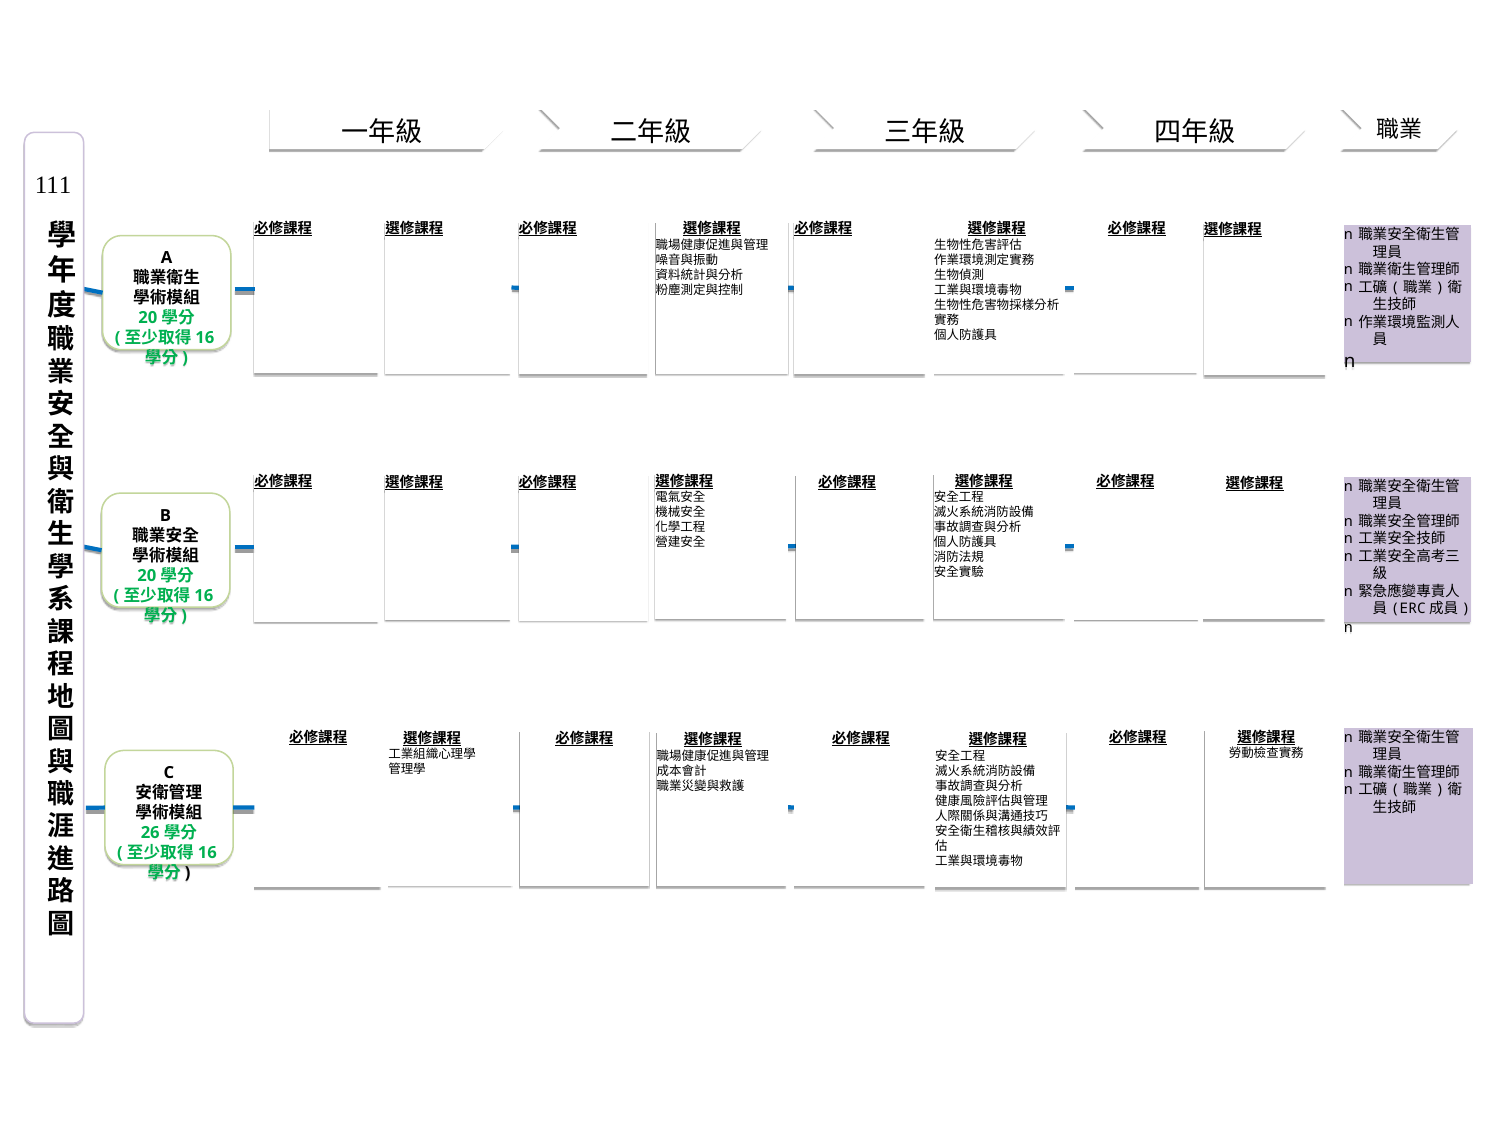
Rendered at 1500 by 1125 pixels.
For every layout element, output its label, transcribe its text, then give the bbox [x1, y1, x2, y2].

text_box 選修課程 勞動檢查實務 [1205, 728, 1328, 887]
text_box 必修課程 [254, 219, 381, 373]
text_box 選修課程 工業組織心理學 管理學 [388, 729, 513, 886]
text_box 必修課程 [794, 219, 927, 374]
text_box 職業安全衛生管理員 職業衛生管理師 工礦(職業)衛生技師 作業環境監測人員 [1344, 225, 1471, 362]
text_box 選修課程 [385, 473, 511, 620]
text_box 必修課程 [796, 473, 926, 619]
text_box 必修課程 [519, 219, 648, 374]
text_box 選修課程 職場健康促進與管理 成本會計 職業災變與救護 [657, 730, 788, 886]
text_box C 安衛管理 學術模組 26學分 (至少取得16學分) [104, 750, 234, 865]
text_box 必修課程 [519, 473, 648, 621]
text_box 必修課程 [794, 729, 928, 886]
text_box 必修課程 [520, 729, 649, 886]
text_box 學年度職業安全與衛生學系課程地圖與職涯進路圖 [24, 132, 84, 1024]
text_box 選修課程 電氣安全 機械安全 化學工程 營建安全 [655, 472, 788, 619]
text_box 必修課程 [1074, 218, 1199, 373]
text_box B 職業安全 學術模組 20學分 (至少取得16學分) [101, 493, 230, 608]
text_box 選修課程 [1203, 474, 1327, 619]
text_box 一年級 [269, 107, 506, 150]
text_box 必修課程 [1074, 472, 1199, 620]
text_box 選修課程 [1204, 220, 1327, 375]
text_box 111 [29, 168, 77, 211]
text_box 二年級 [538, 107, 764, 150]
text_box 職業安全衛生管理員 職業安全管理師 工業安全技師 工業安全高考三級 緊急應變專責人員(ERC成員) [1344, 477, 1471, 622]
text_box 必修課程 [254, 728, 382, 887]
text_box 必修課程 [1075, 728, 1201, 887]
text_box 三年級 [813, 107, 1038, 150]
text_box 選修課程 安全工程 滅火系統消防設備 事故調查與分析 個人防護具 消防法規 安全實驗 [934, 472, 1065, 619]
text_box 選修課程 [385, 219, 511, 374]
text_box 四年級 [1082, 107, 1308, 150]
text_box 選修課程 生物性危害評估 作業環境測定實務 生物偵測 工業與環境毒物 生物性危害物採樣分析實務 個人防護具 [934, 219, 1065, 374]
text_box 職業安全衛生管理員 職業衛生管理師 工礦(職業)衛生技師 [1344, 728, 1473, 884]
text_box 選修課程 職場健康促進與管理 噪音與振動 資料統計與分析 粉塵測定與控制 [656, 219, 788, 374]
text_box A 職業衛生 學術模組 20學分 (至少取得16學分) [102, 235, 231, 350]
text_box 必修課程 [254, 472, 381, 622]
text_box 選修課程 安全工程 滅火系統消防設備 事故調查與分析 健康風險評估與管理 人際關係與溝通技巧 安全衛生稽核與績效評估 工業與環境毒物 [935, 730, 1066, 887]
text_box 職業 [1340, 107, 1459, 150]
